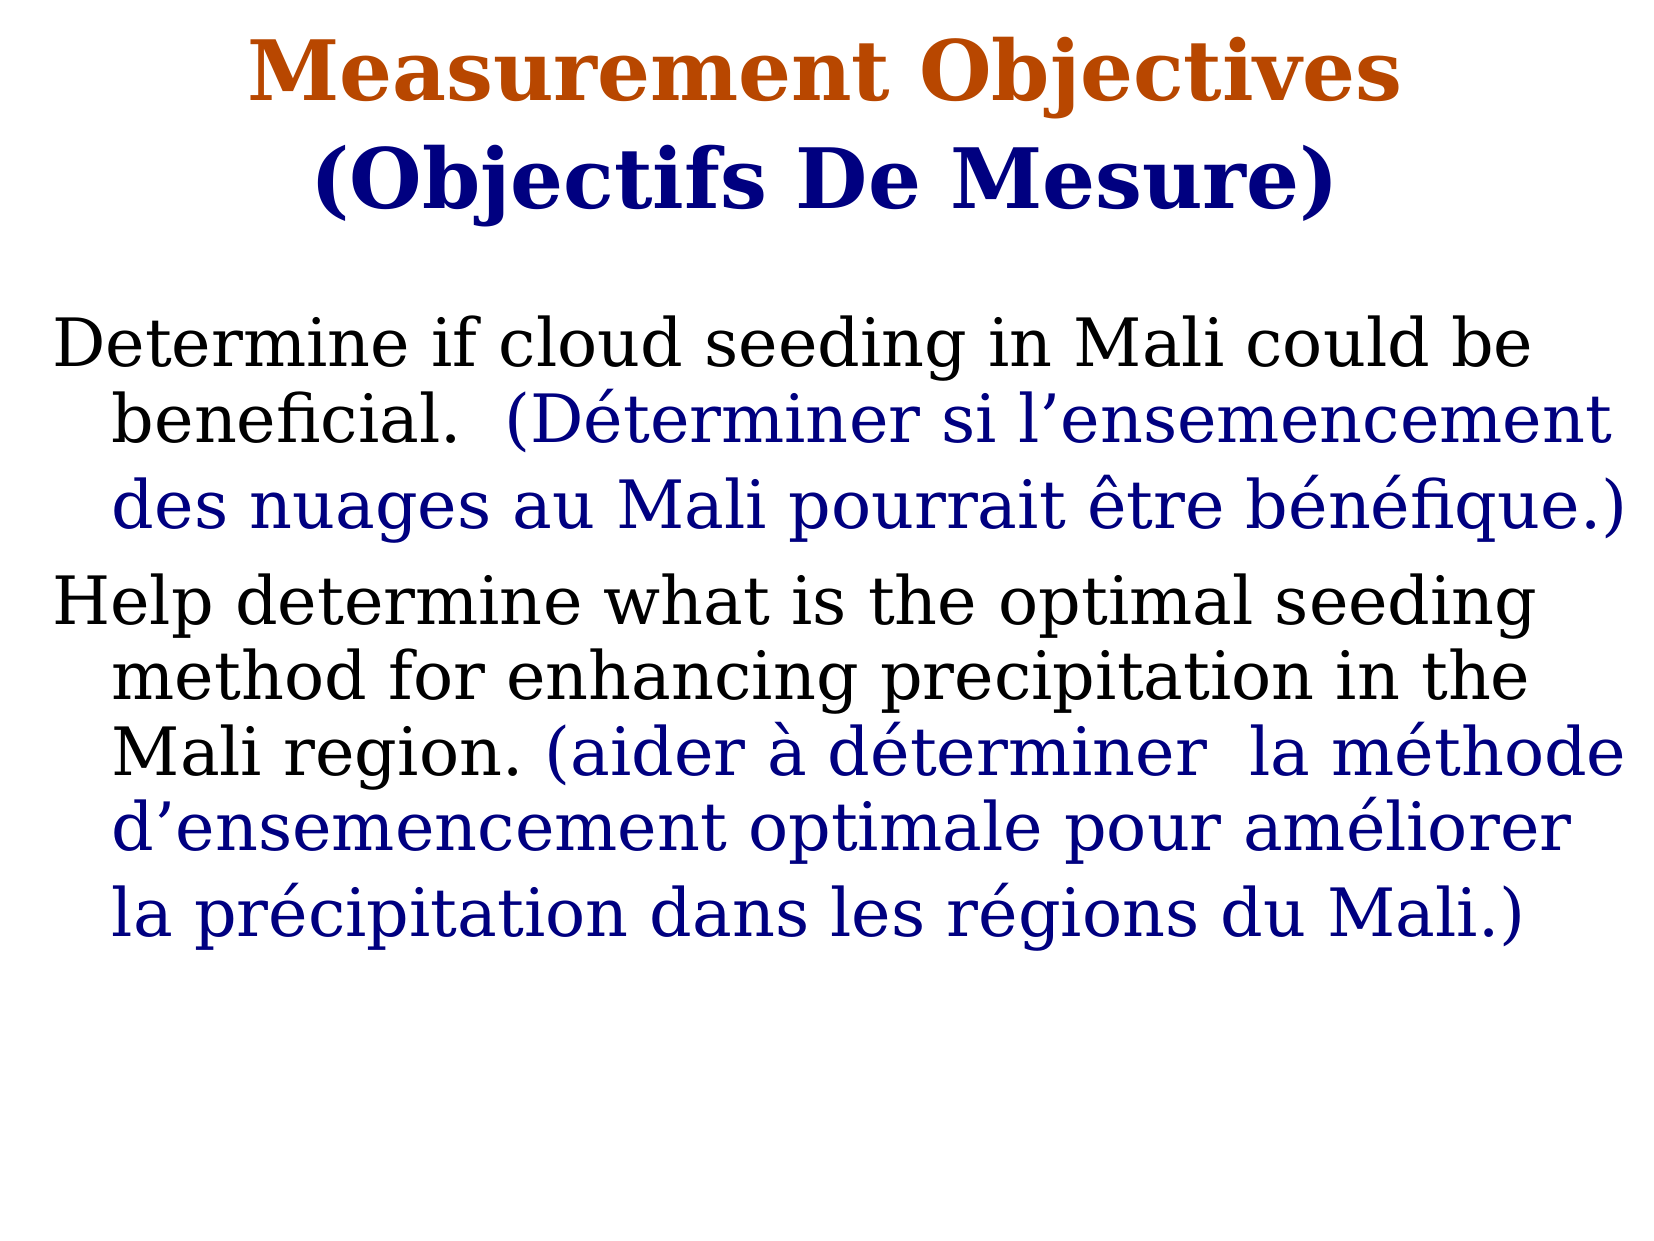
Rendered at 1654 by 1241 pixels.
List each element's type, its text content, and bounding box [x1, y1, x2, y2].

text_box Determine if cloud seeding in Mali could be beneficial. (Déterminer si l’ensemencement des nuages au Mali pourrait être bénéfique.)‏ Help determine what is the optimal seeding method for enhancing precipitation in the Mali region. (aider à déterminer la méthode d’ensemencement optimale pour améliorer la précipitation dans les régions du Mali.)‏ [37, 297, 1654, 1048]
title Measurement Objectives (Objectifs De Mesure)‏ [0, 28, 1651, 226]
